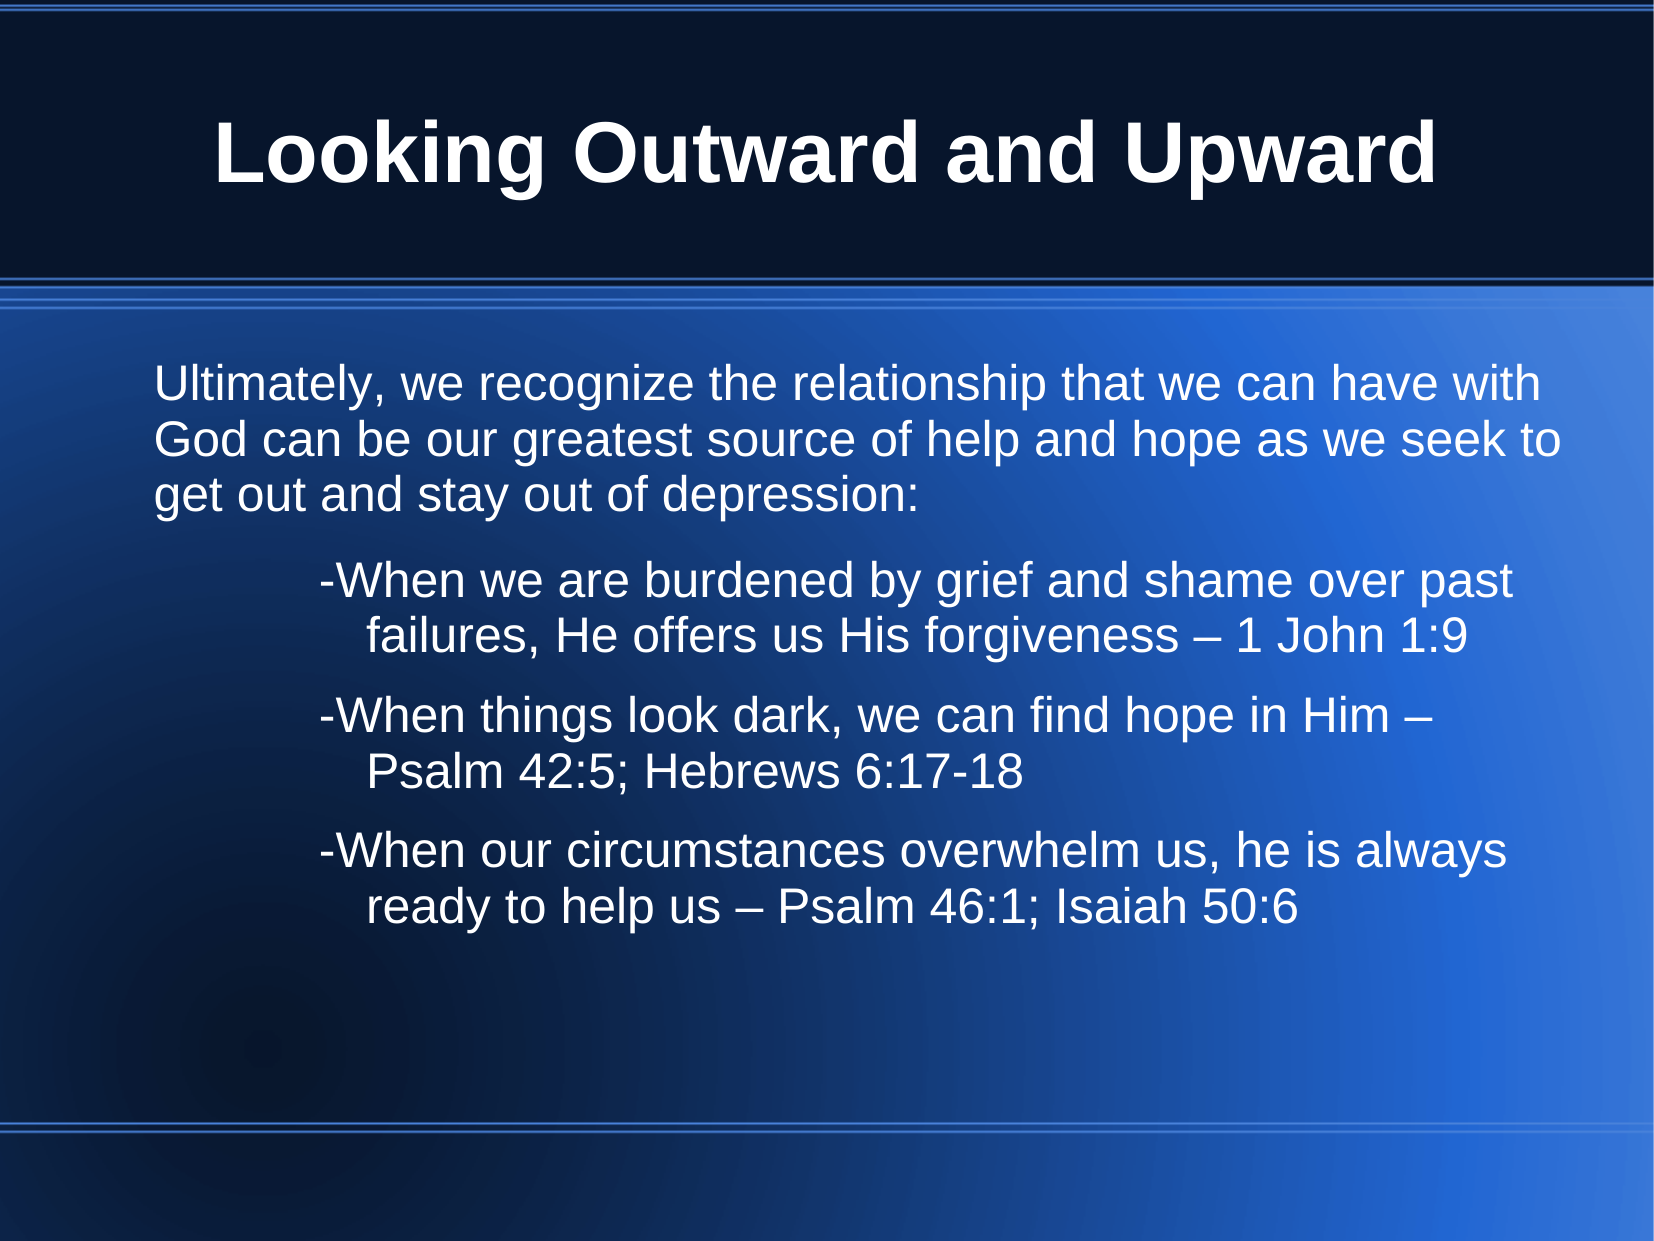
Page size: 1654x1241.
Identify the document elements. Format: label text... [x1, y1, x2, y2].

picture [0, 0, 1654, 1241]
title Looking Outward and Upward [82, 49, 1571, 257]
list Ultimately, we recognize the relationship that we can have with God can be our greatest source of help and hope as we seek to get out and stay out of depression: -When we are burdened by grief and shame over past failures, He offers us His forgiveness – 1 John 1:9 -When things look dark, we can find hope in Him – Psalm 42:5; Hebrews 6:17-18 -When our circumstances overwhelm us, he is always ready to help us – Psalm 46:1; Isaiah 50:6 [82, 355, 1571, 1058]
